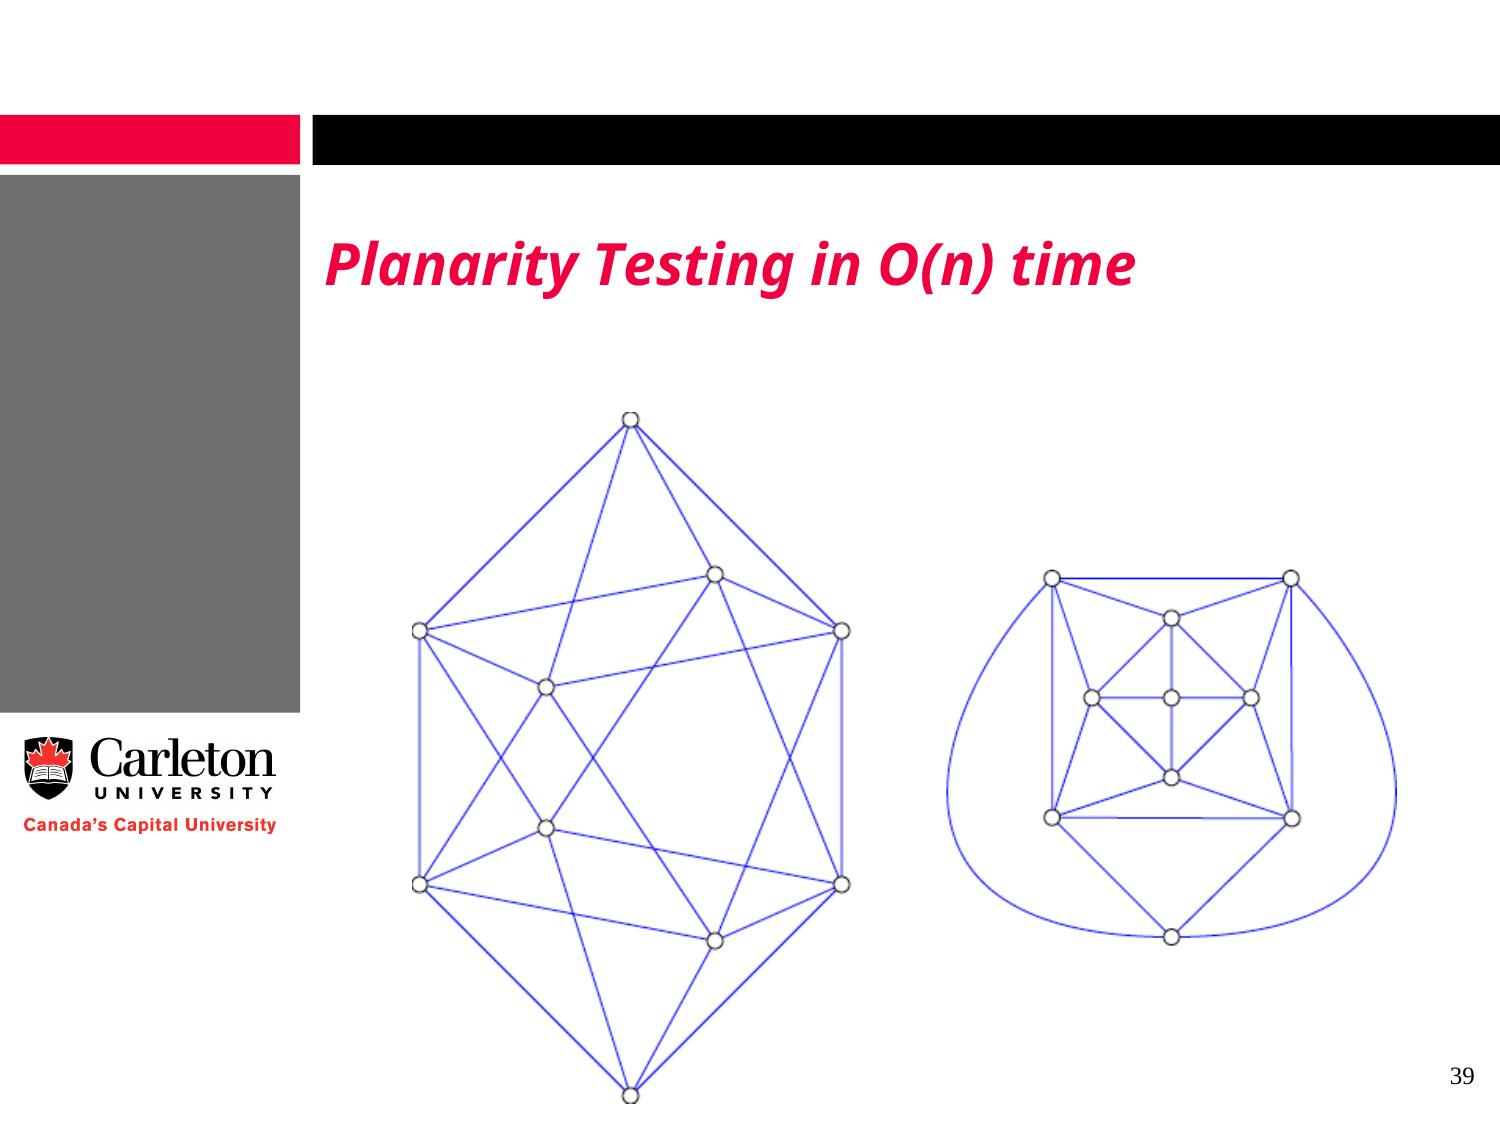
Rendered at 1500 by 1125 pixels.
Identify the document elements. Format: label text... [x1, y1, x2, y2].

picture [412, 412, 1397, 1104]
title Planarity Testing in O(n) time [324, 194, 1450, 331]
picture [24, 737, 276, 834]
